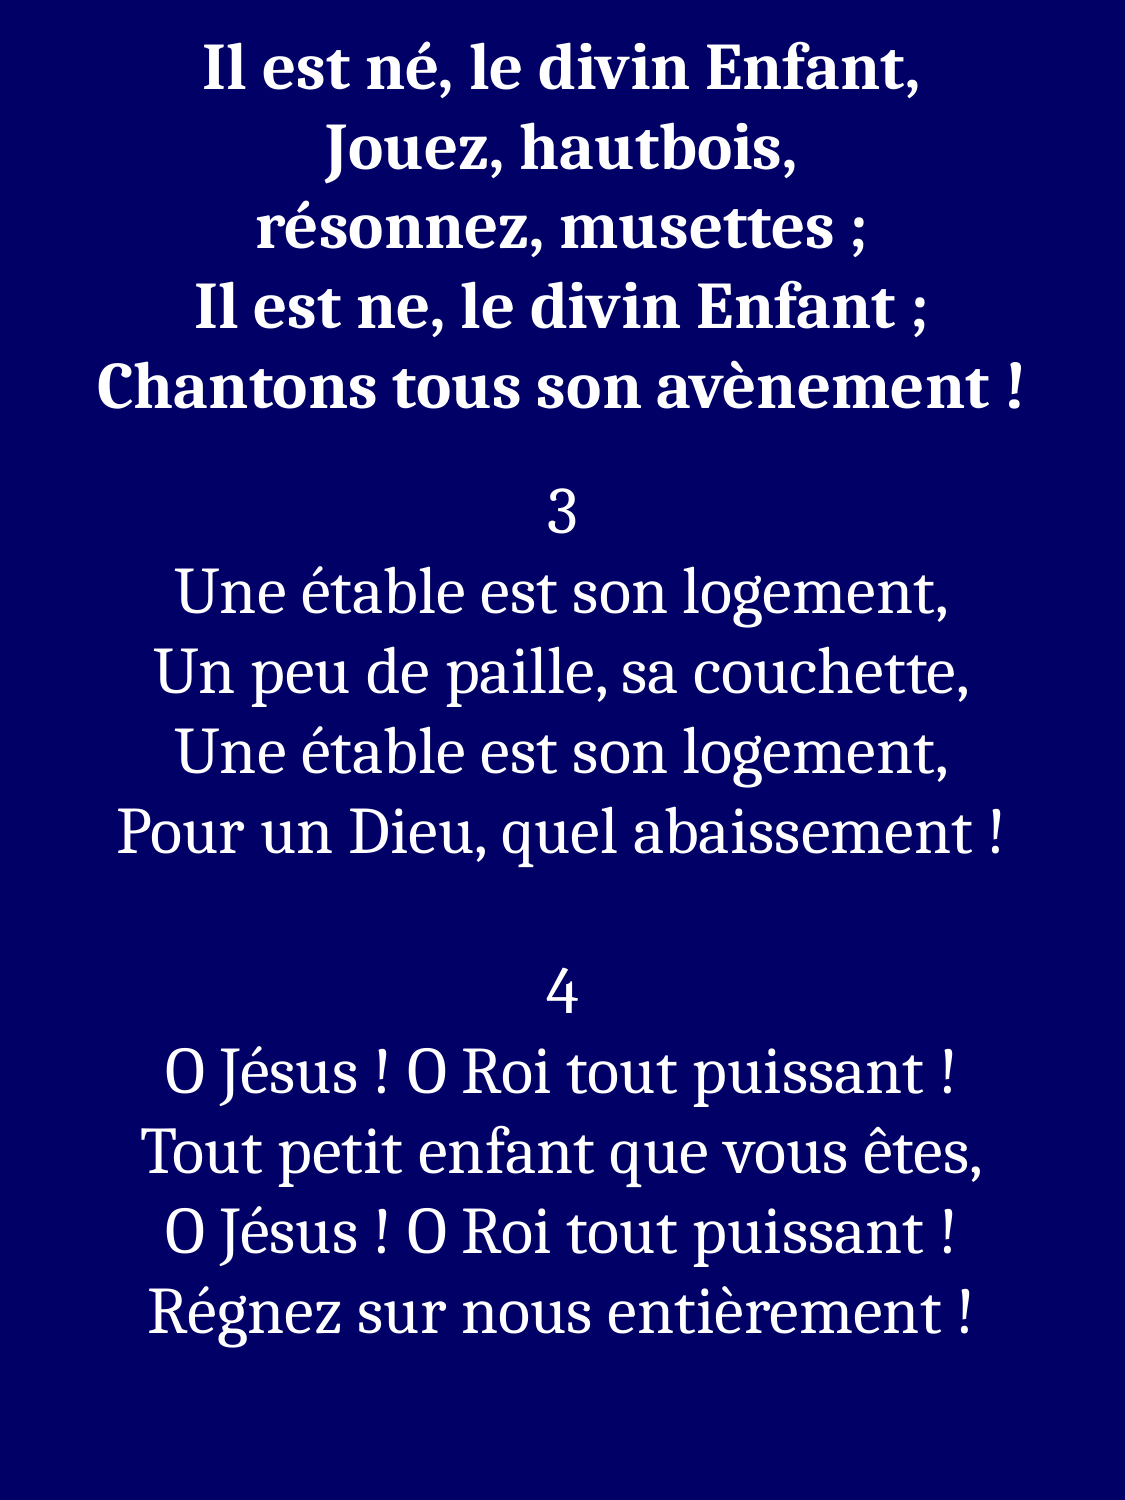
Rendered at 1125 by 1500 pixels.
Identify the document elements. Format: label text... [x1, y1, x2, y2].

text_box Il est né, le divin Enfant, Jouez, hautbois, résonnez, musettes ; Il est ne, le divin Enfant ; Chantons tous son avènement ! 3 Une étable est son logement, Un peu de paille, sa couchette, Une étable est son logement, Pour un Dieu, quel abaissement ! 4 O Jésus ! O Roi tout puissant ! Tout petit enfant que vous êtes, O Jésus ! O Roi tout puissant ! Régnez sur nous entièrement ! [0, 14, 1125, 1500]
